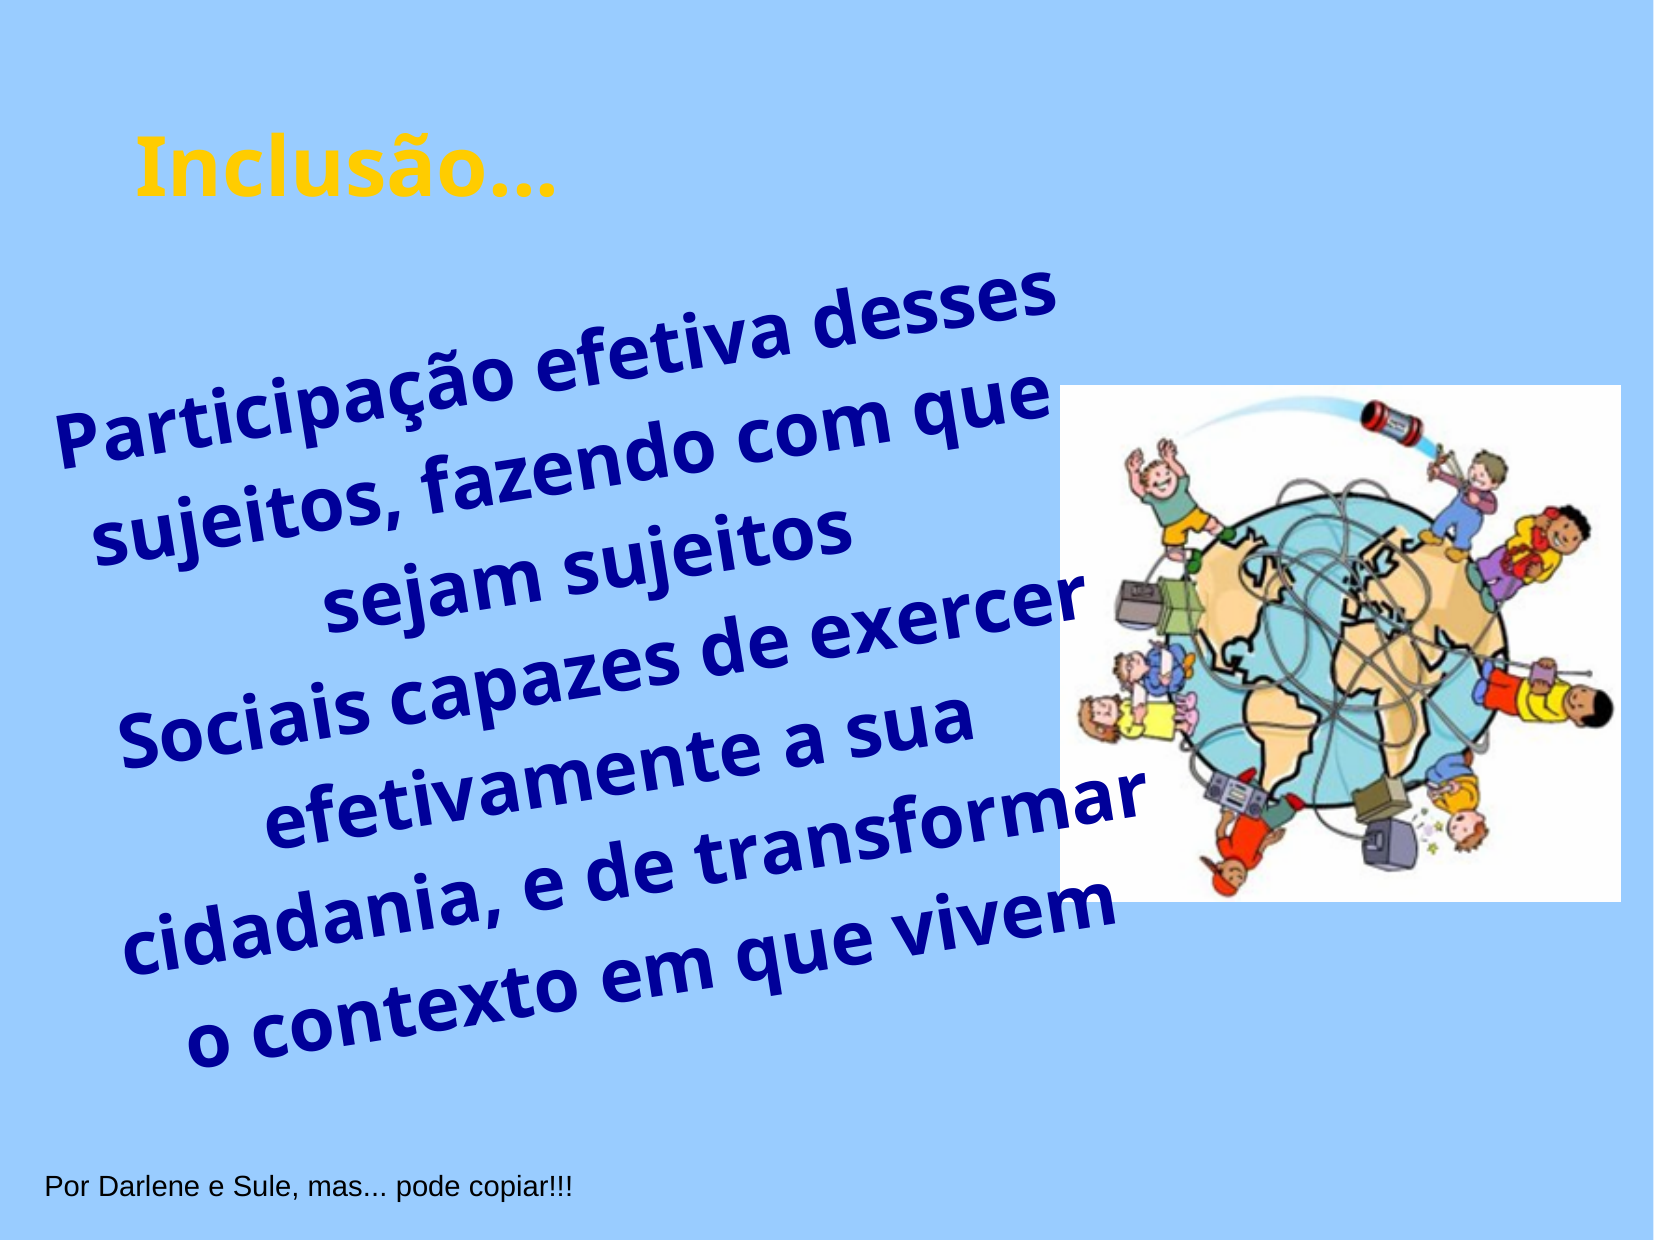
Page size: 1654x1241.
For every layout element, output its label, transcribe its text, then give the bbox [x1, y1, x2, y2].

text_box Inclusão... [120, 99, 576, 229]
text_box Participação efetiva desses sujeitos, fazendo com que sejam sujeitos Sociais capazes de exercer efetivamente a sua cidadania, e de transformar o contexto em que vivem [0, 217, 1206, 1113]
text_box Por Darlene e Sule, mas... pode copiar!!! [29, 1163, 709, 1213]
picture [1118, 385, 1621, 902]
